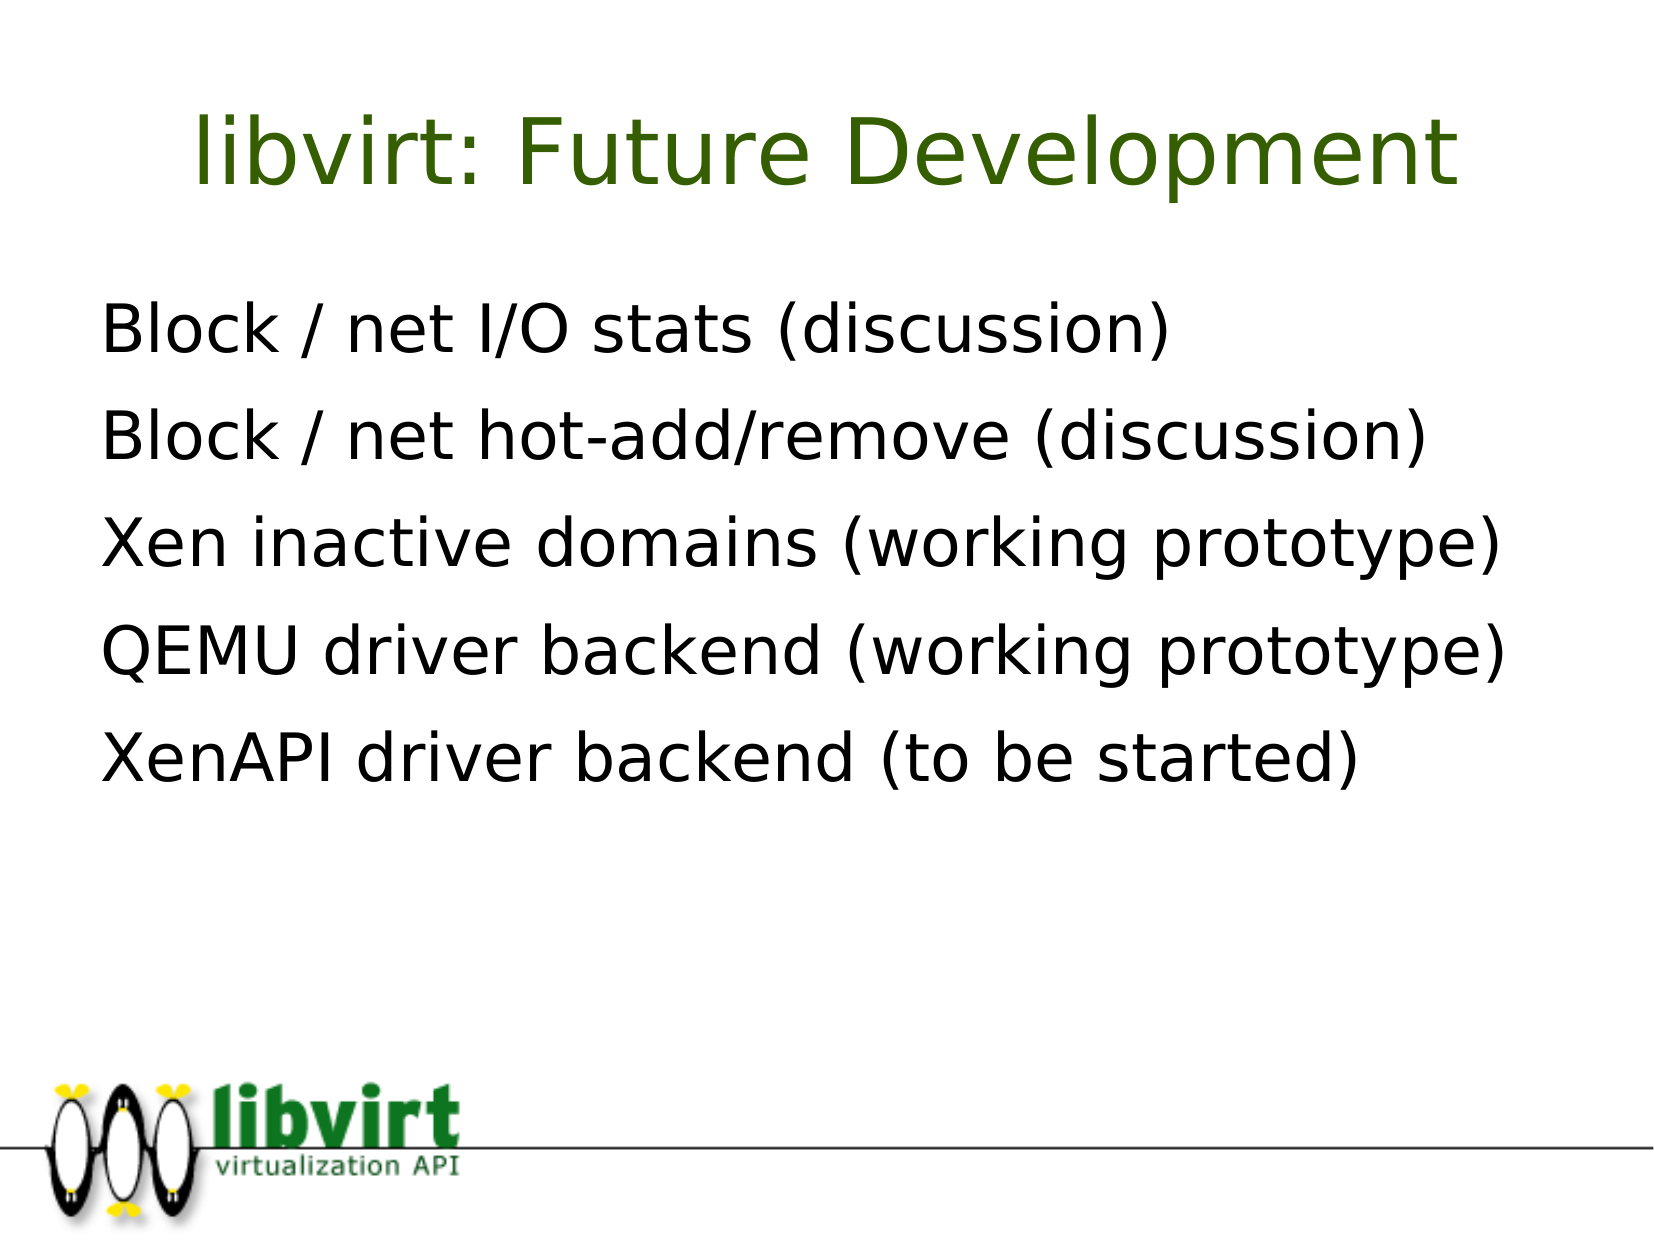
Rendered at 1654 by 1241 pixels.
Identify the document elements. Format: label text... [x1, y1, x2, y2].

title libvirt: Future Development [82, 49, 1571, 257]
picture [0, 1076, 1654, 1241]
list Block / net I/O stats (discussion) Block / net hot-add/remove (discussion) Xen inactive domains (working prototype) QEMU driver backend (working prototype) XenAPI driver backend (to be started) [82, 290, 1571, 1109]
